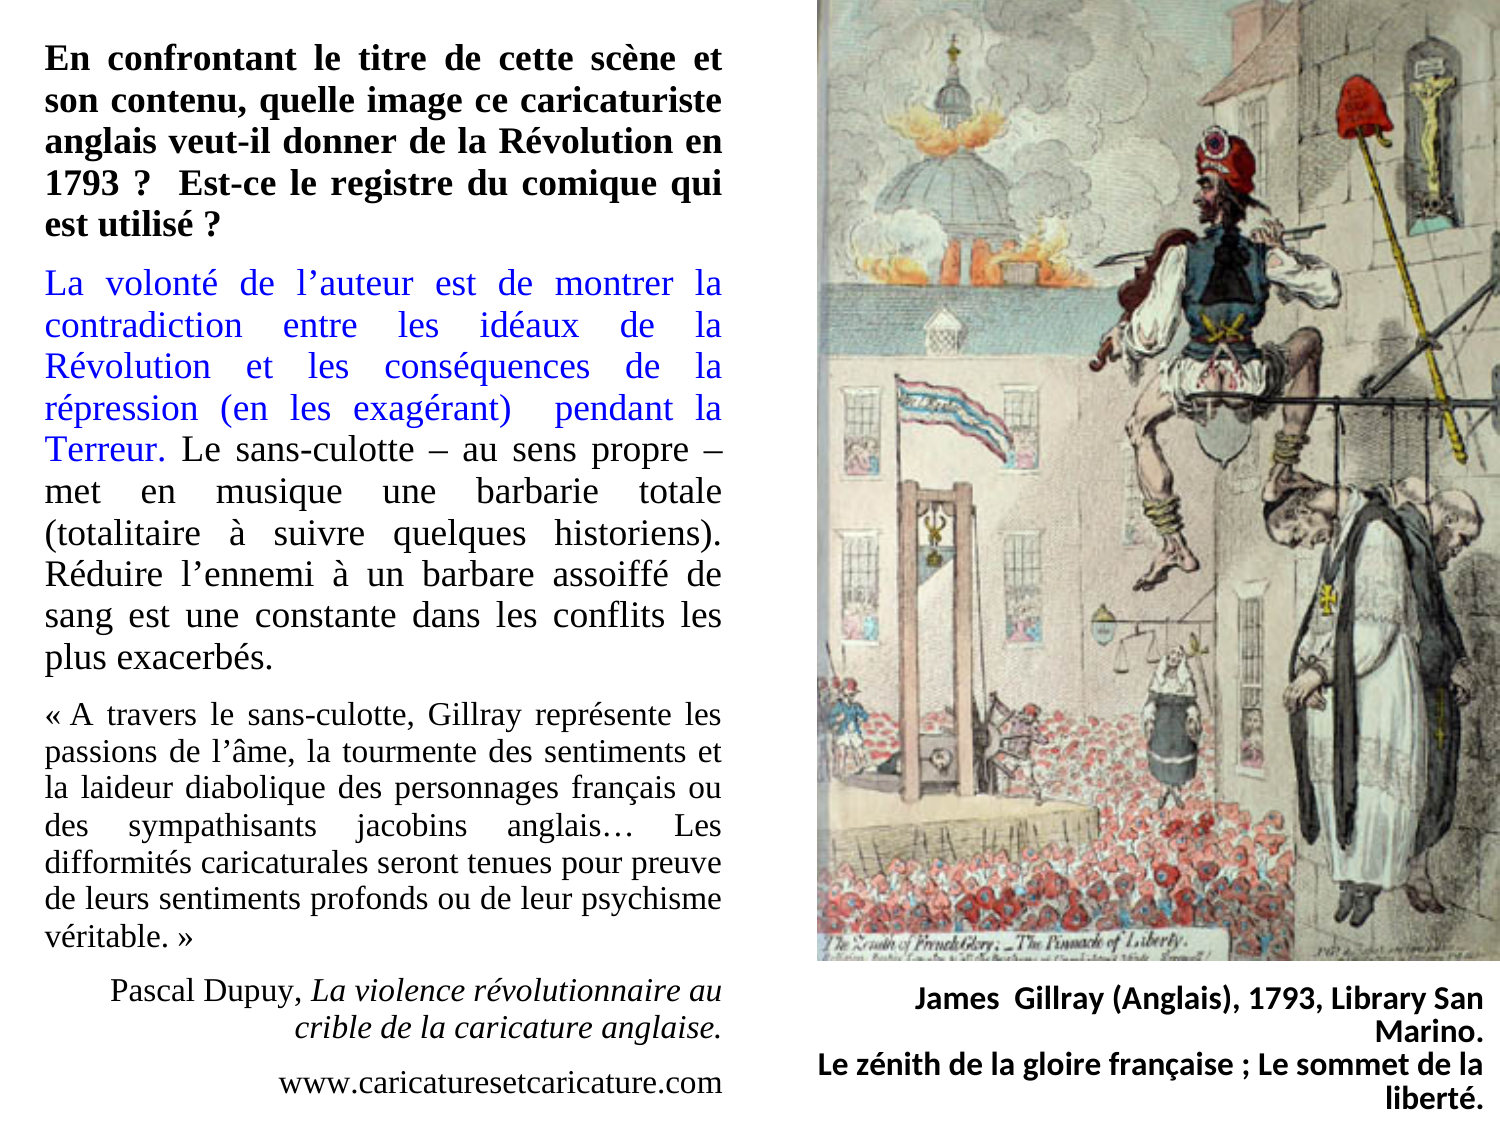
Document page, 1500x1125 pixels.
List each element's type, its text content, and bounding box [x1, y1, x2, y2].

picture [0, 0, 1500, 1125]
text_box James Gillray (Anglais), 1793, Library San Marino. Le zénith de la gloire française ; Le sommet de la liberté. [797, 974, 1500, 1125]
text_box En confrontant le titre de cette scène et son contenu, quelle image ce caricaturiste anglais veut-il donner de la Révolution en 1793 ? Est-ce le registre du comique qui est utilisé ? La volonté de l’auteur est de montrer la contradiction entre les idéaux de la Révolution et les conséquences de la répression (en les exagérant) pendant la Terreur. Le sans-culotte – au sens propre – met en musique une barbarie totale (totalitaire à suivre quelques historiens). Réduire l’ennemi à un barbare assoiffé de sang est une constante dans les conflits les plus exacerbés. « A travers le sans-culotte, Gillray représente les passions de l’âme, la tourmente des sentiments et la laideur diabolique des personnages français ou des sympathisants jacobins anglais… Les difformités caricaturales seront tenues pour preuve de leurs sentiments profonds ou de leur psychisme véritable. » Pascal Dupuy, La violence révolutionnaire au crible de la caricature anglaise. www.caricaturesetcaricature.com [29, 29, 739, 1054]
